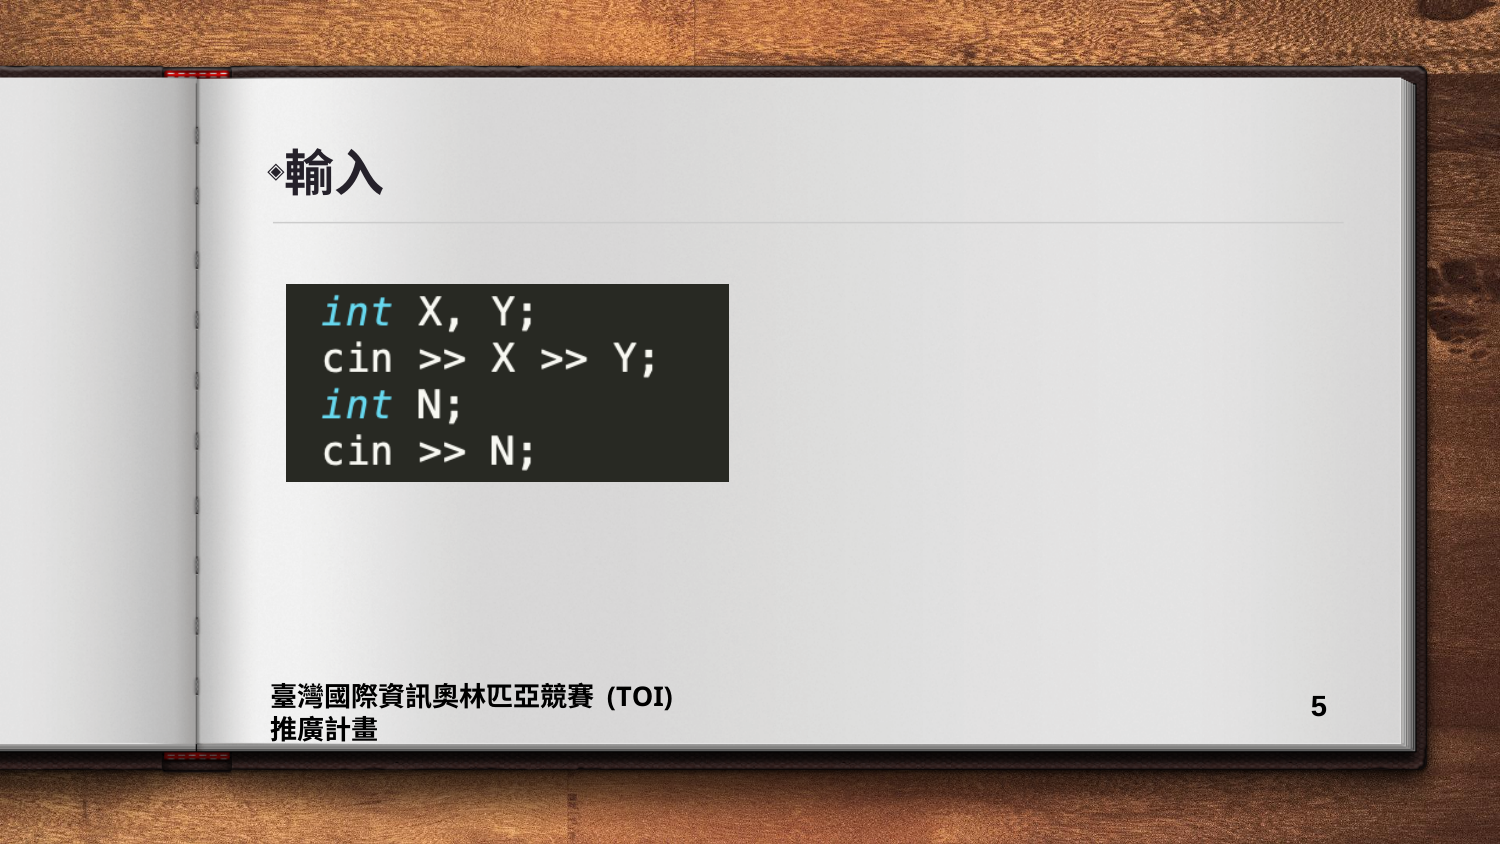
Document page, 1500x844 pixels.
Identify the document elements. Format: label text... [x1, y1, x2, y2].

picture [286, 284, 729, 482]
text_box [1295, 672, 1386, 737]
text_box 輸入 [252, 126, 746, 216]
